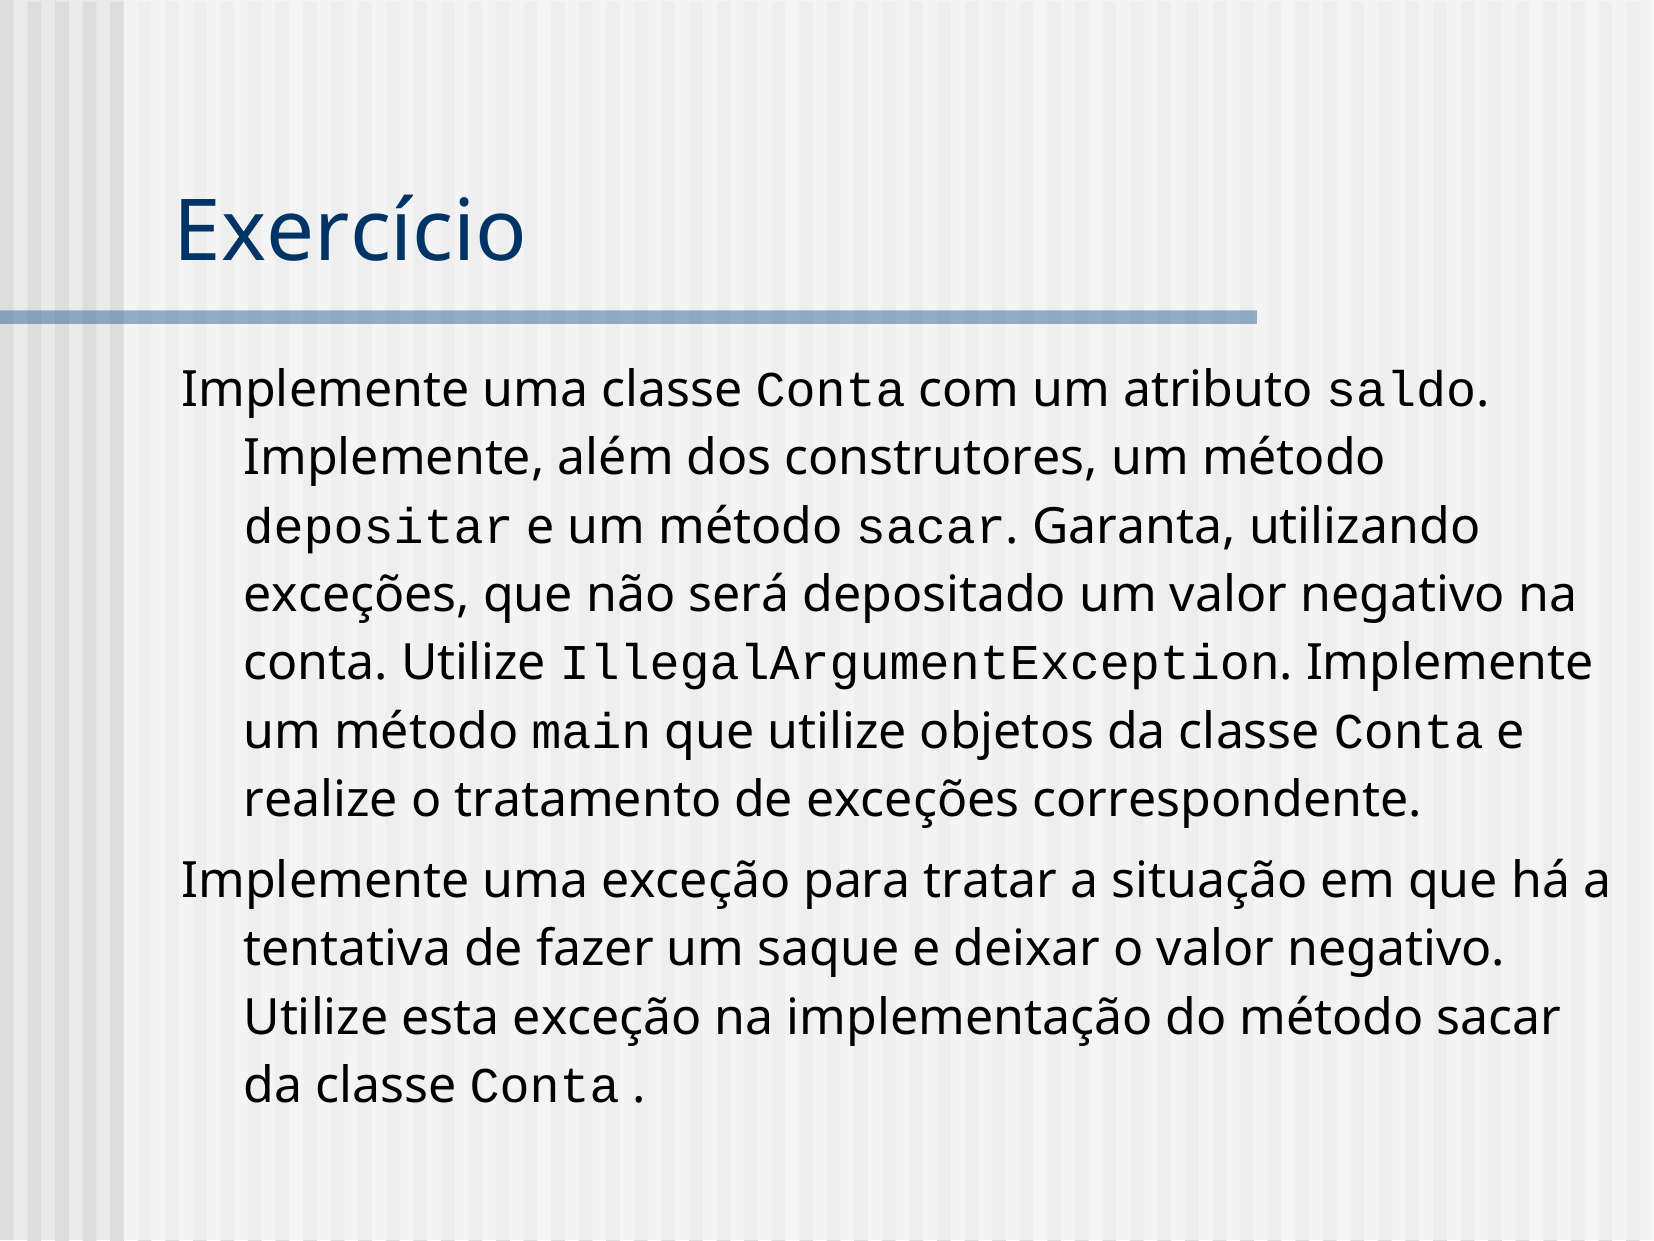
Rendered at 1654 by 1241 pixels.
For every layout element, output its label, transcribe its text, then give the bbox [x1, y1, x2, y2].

list Implemente uma classe Conta com um atributo saldo. Implemente, além dos construtores, um método depositar e um método sacar. Garanta, utilizando exceções, que não será depositado um valor negativo na conta. Utilize IllegalArgumentException. Implemente um método main que utilize objetos da classe Conta e realize o tratamento de exceções correspondente. Implemente uma exceção para tratar a situação em que há a tentativa de fazer um saque e deixar o valor negativo. Utilize esta exceção na implementação do método sacar da classe Conta . [165, 344, 1632, 1126]
title Exercício [157, 174, 1634, 294]
